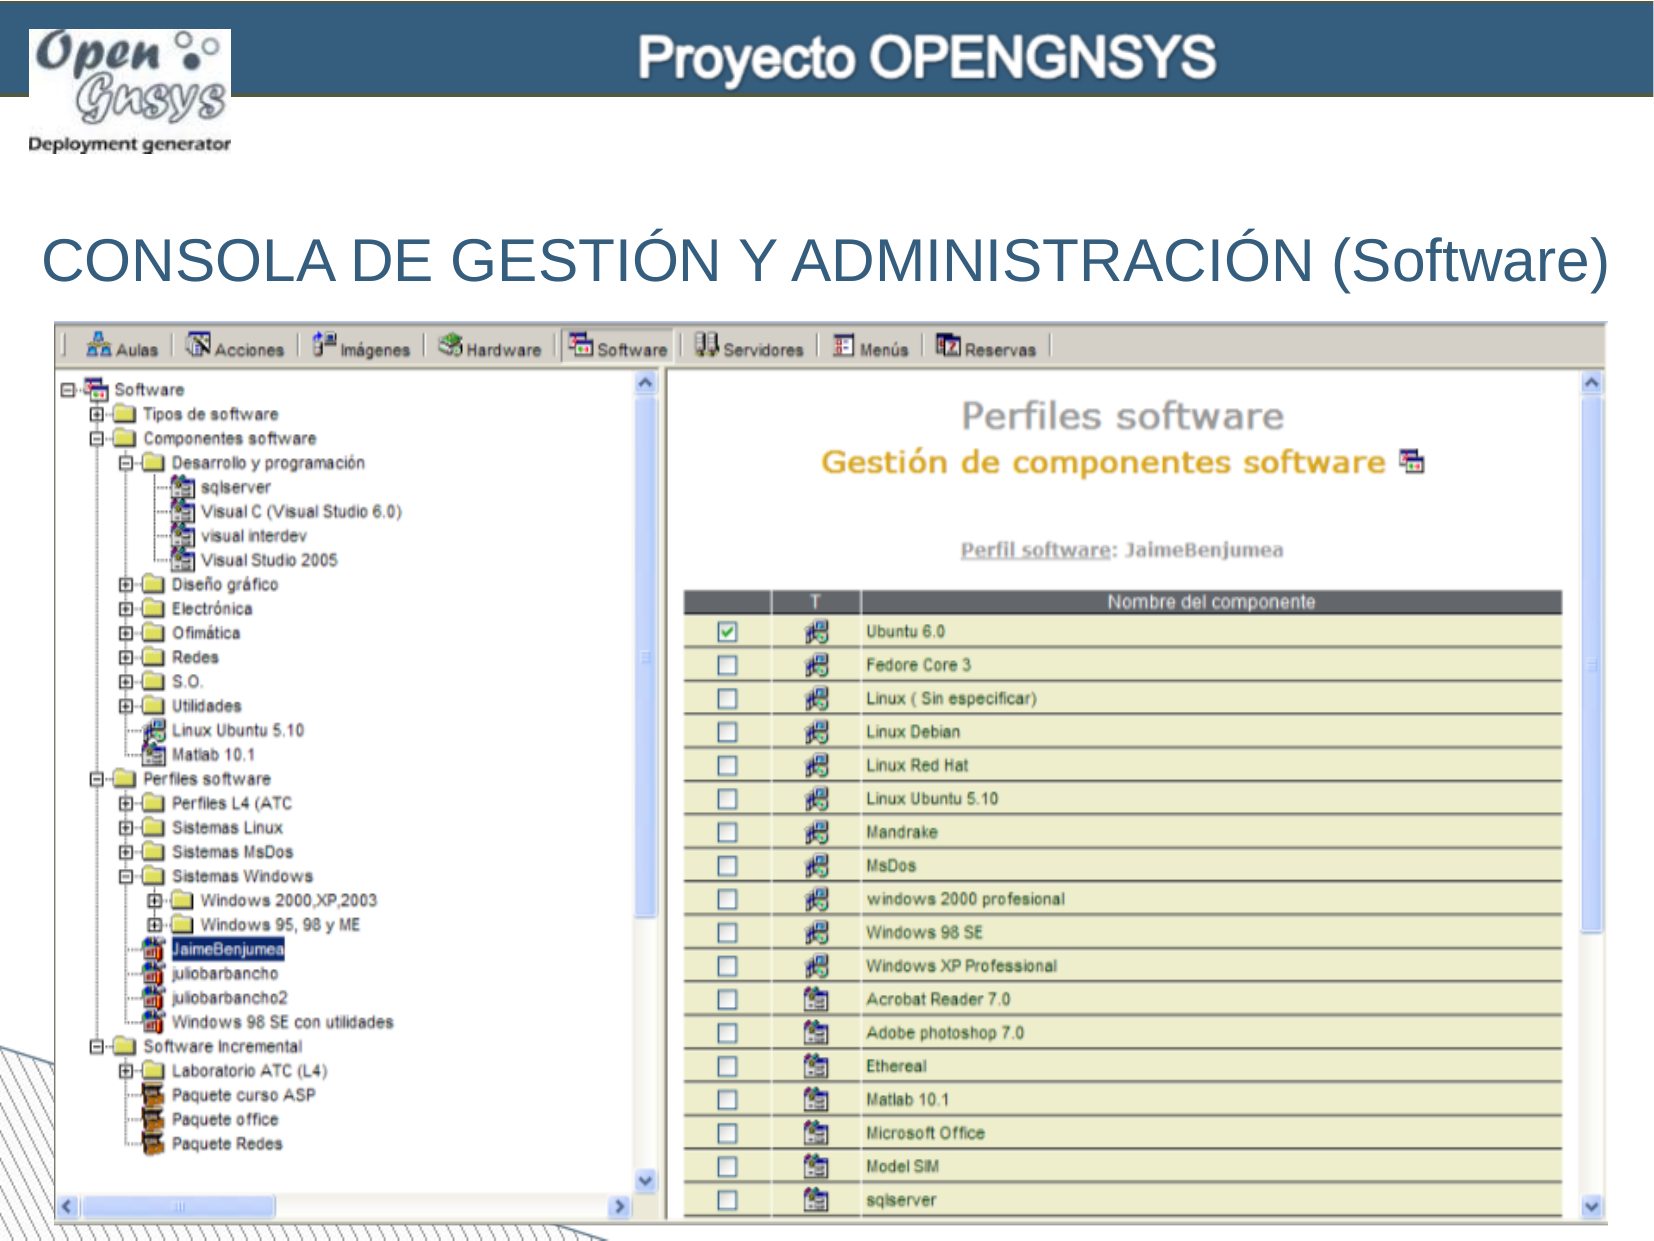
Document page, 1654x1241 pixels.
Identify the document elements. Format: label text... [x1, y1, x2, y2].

text_box CONSOLA DE GESTIÓN Y ADMINISTRACIÓN (Software) [7, 230, 1647, 295]
picture [0, 0, 1654, 1241]
